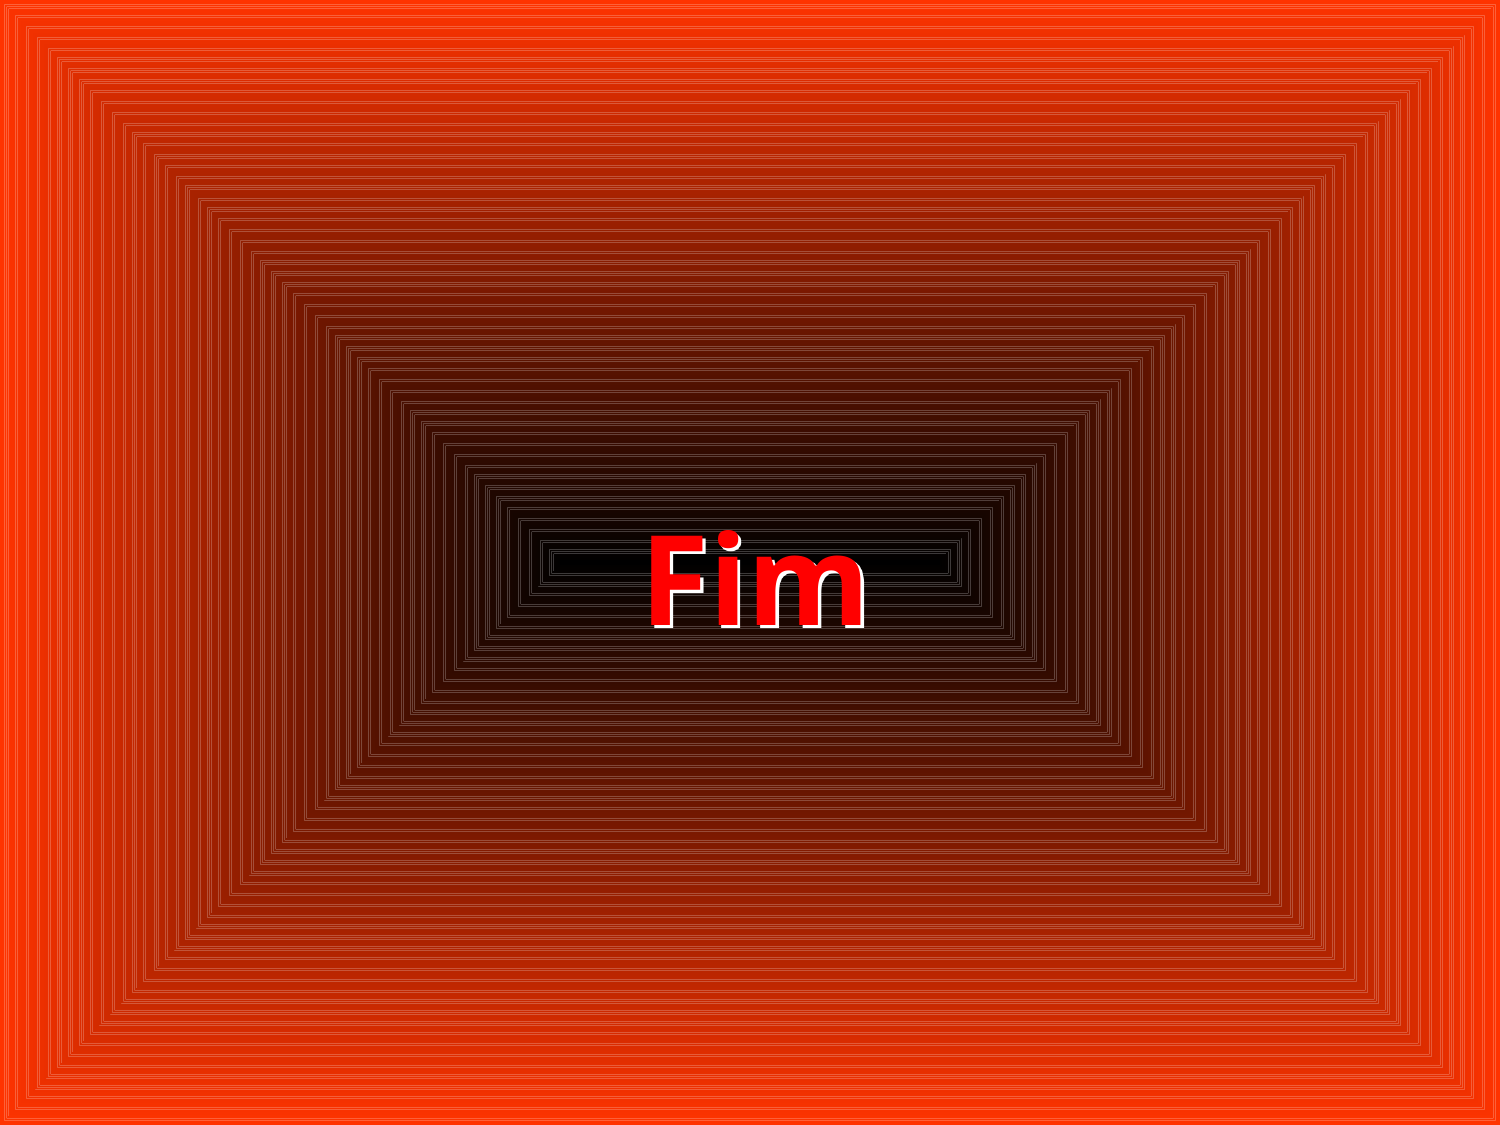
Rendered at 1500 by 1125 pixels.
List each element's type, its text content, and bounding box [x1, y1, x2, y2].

title Fim [378, 419, 1134, 736]
